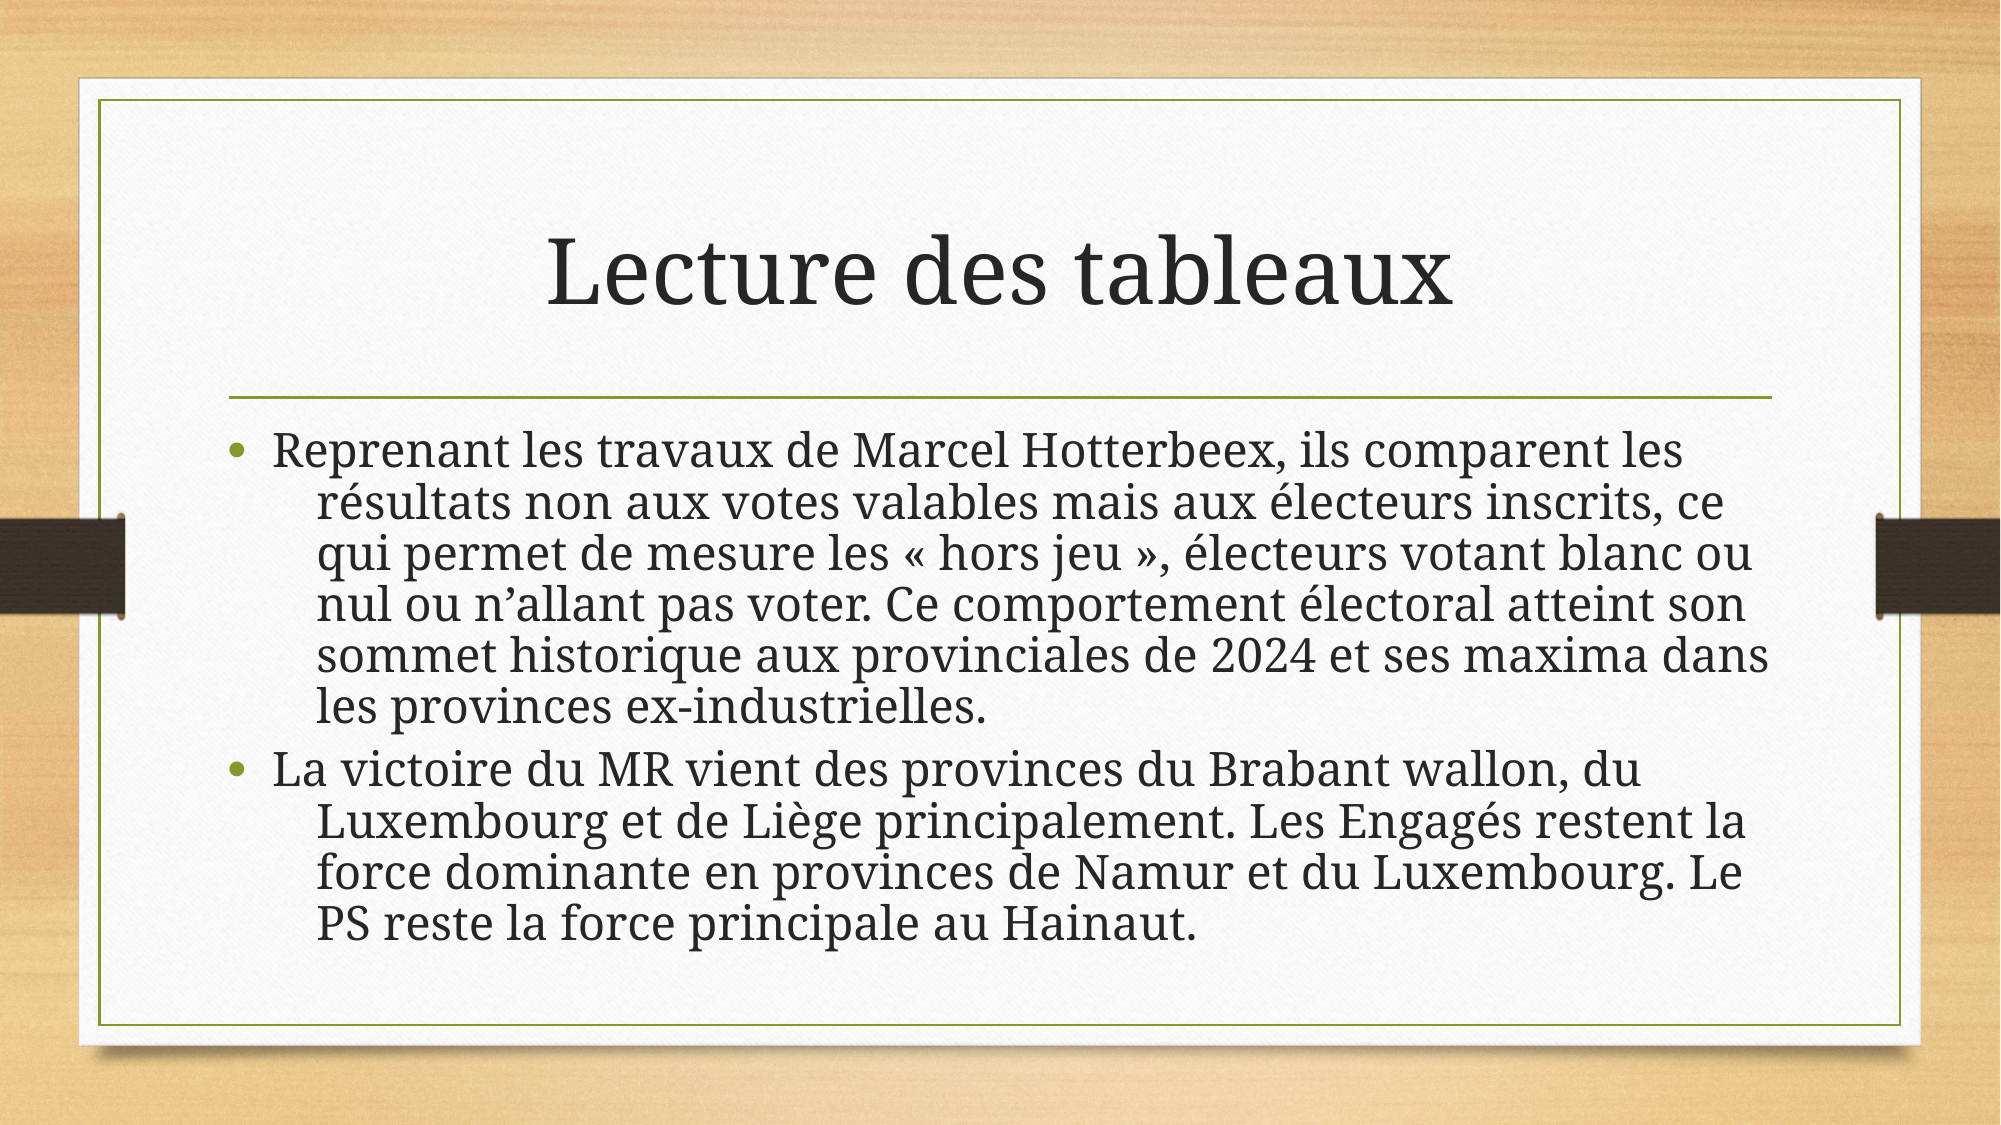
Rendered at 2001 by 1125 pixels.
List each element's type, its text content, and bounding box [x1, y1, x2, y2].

title Lecture des tableaux [212, 161, 1788, 376]
list Reprenant les travaux de Marcel Hotterbeex, ils comparent les résultats non aux votes valables mais aux électeurs inscrits, ce qui permet de mesure les « hors jeu », électeurs votant blanc ou nul ou n’allant pas voter. Ce comportement électoral atteint son sommet historique aux provinciales de 2024 et ses maxima dans les provinces ex-industrielles. La victoire du MR vient des provinces du Brabant wallon, du Luxembourg et de Liège principalement. Les Engagés restent la force dominante en provinces de Namur et du Luxembourg. Le PS reste la force principale au Hainaut. [212, 419, 1788, 964]
